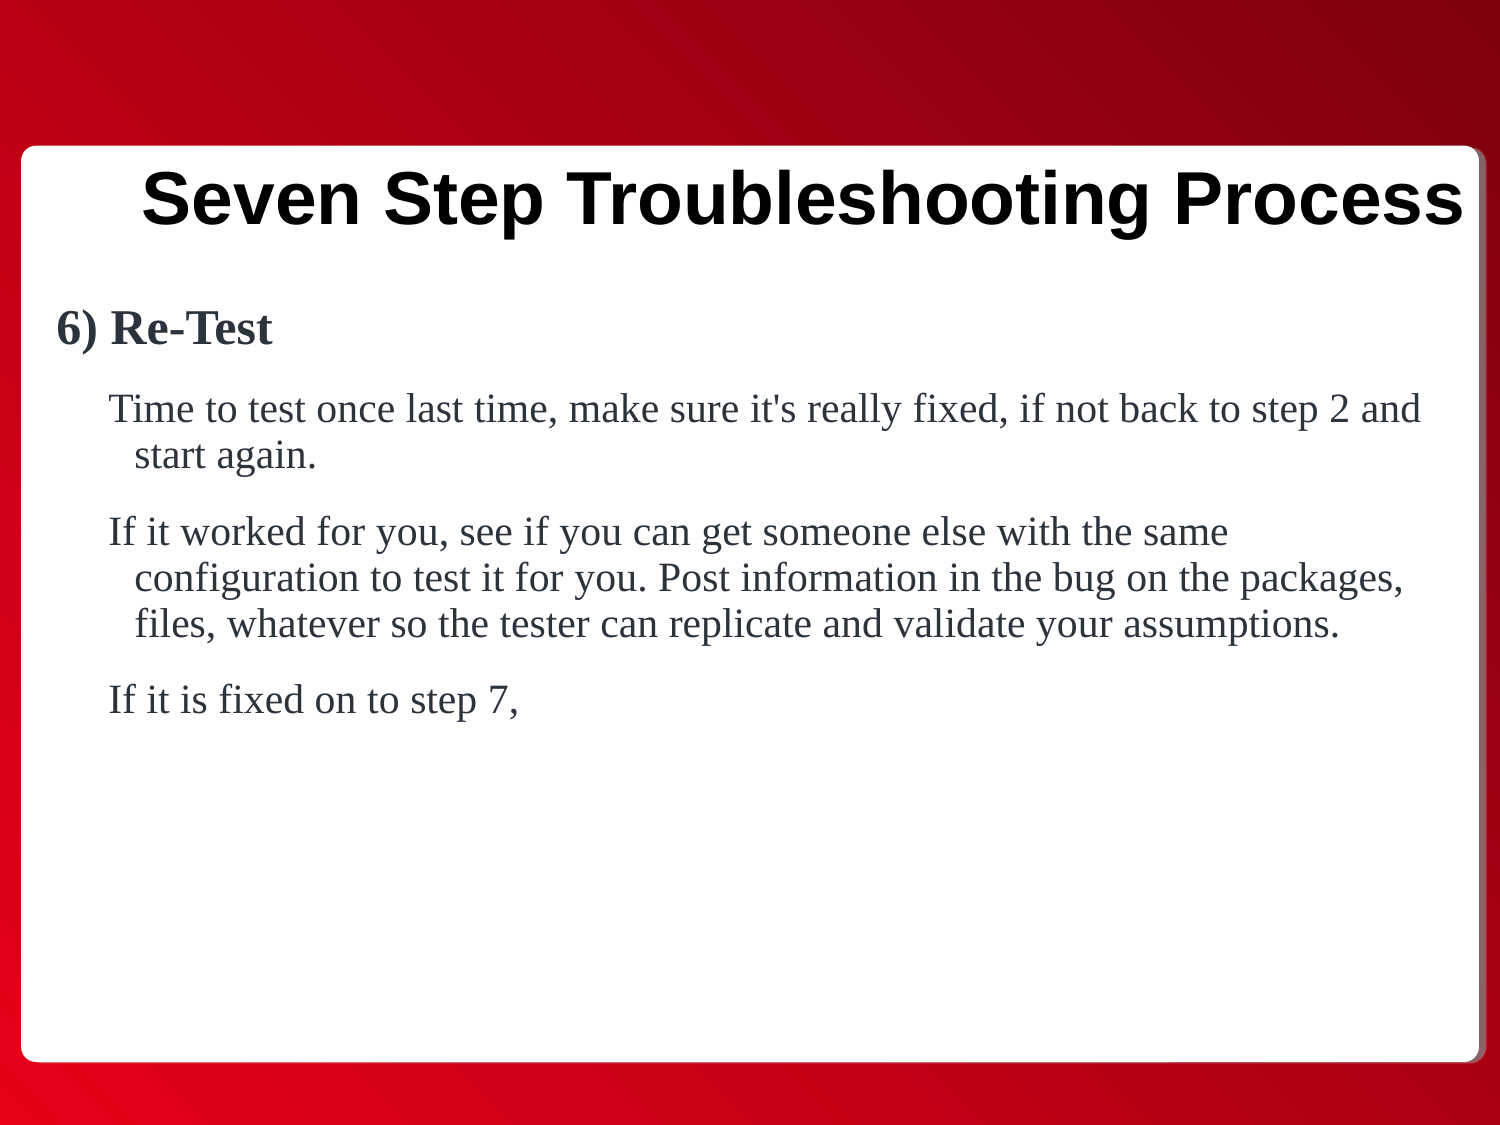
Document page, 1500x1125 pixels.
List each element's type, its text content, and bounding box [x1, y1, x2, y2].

title Seven Step Troubleshooting Process [0, 162, 1500, 263]
list 6) Re-Test Time to test once last time, make sure it's really fixed, if not back to step 2 and start again. If it worked for you, see if you can get someone else with the same configuration to test it for you. Post information in the bug on the packages, files, whatever so the tester can replicate and validate your assumptions. If it is fixed on to step 7, [54, 299, 1426, 723]
